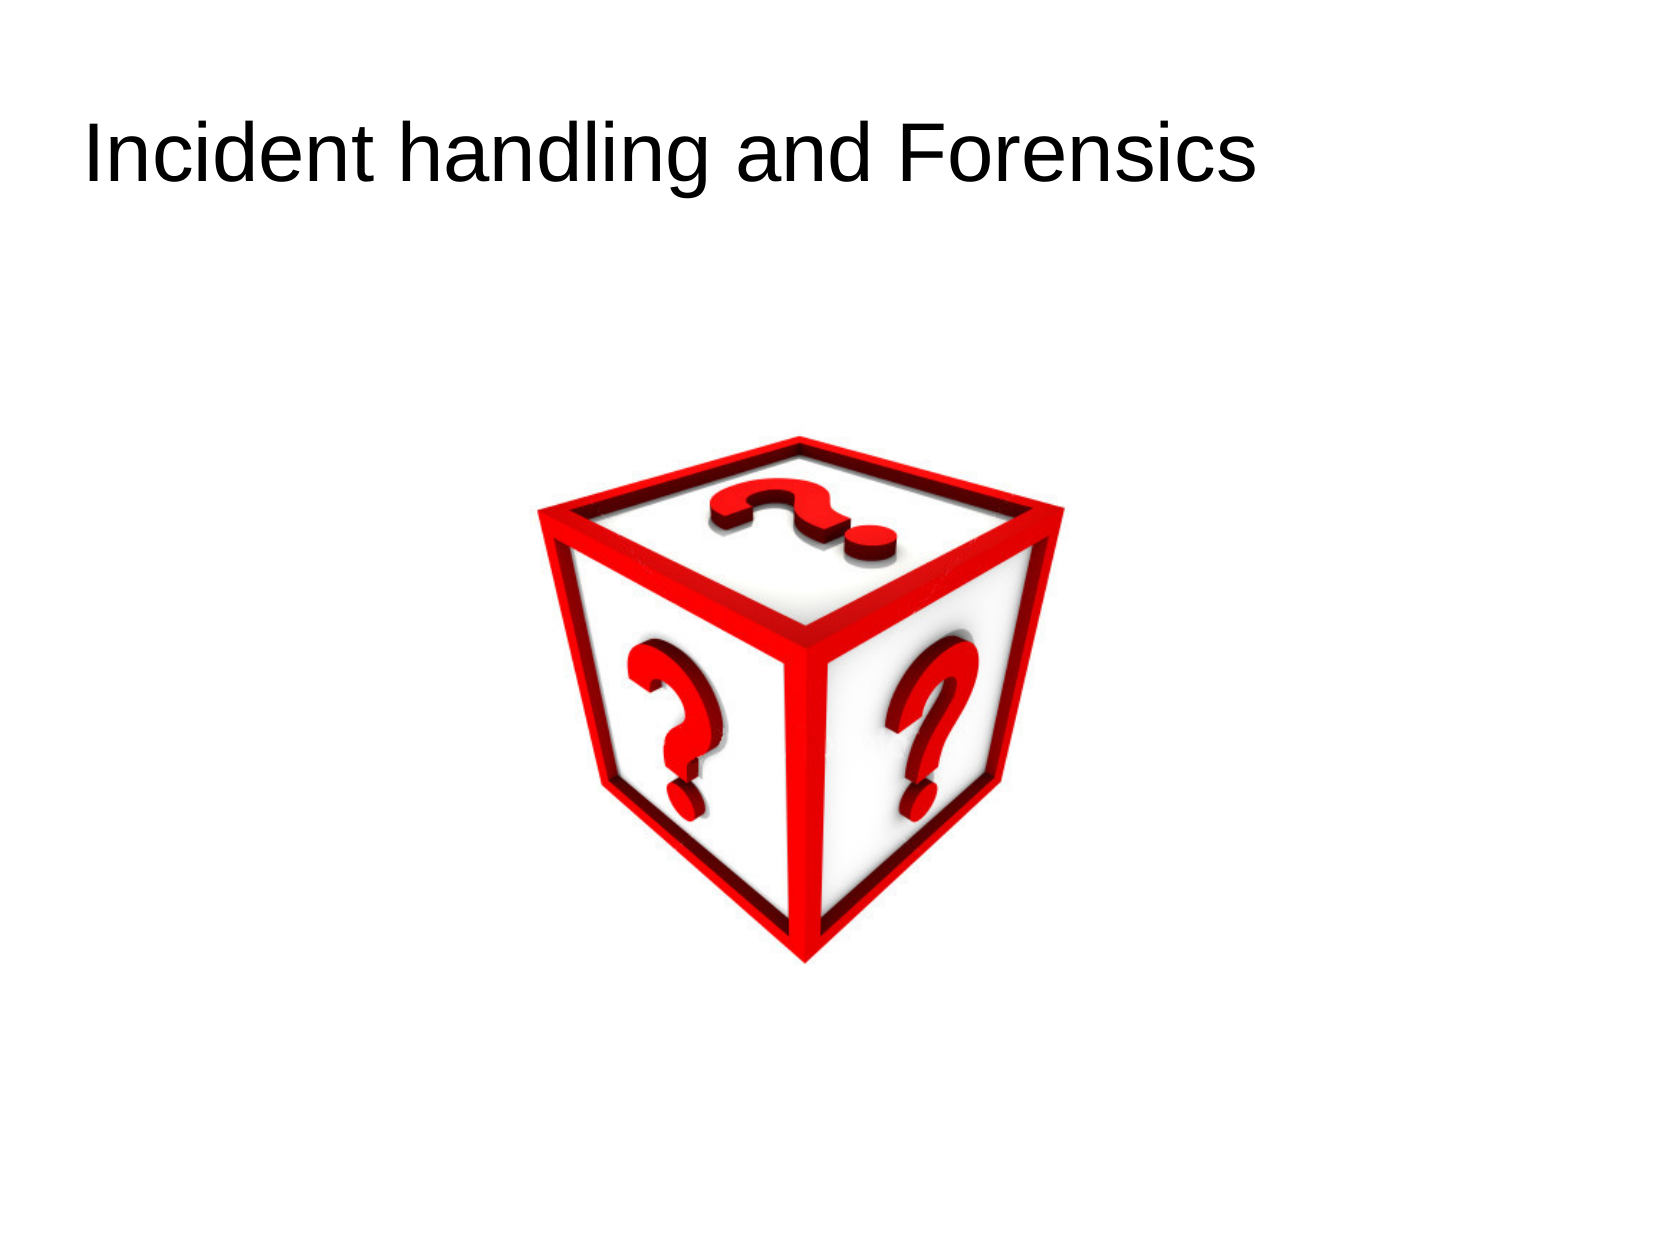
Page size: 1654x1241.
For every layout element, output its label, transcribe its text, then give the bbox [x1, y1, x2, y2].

title Incident handling and Forensics [82, 49, 1571, 257]
picture [529, 425, 1075, 971]
